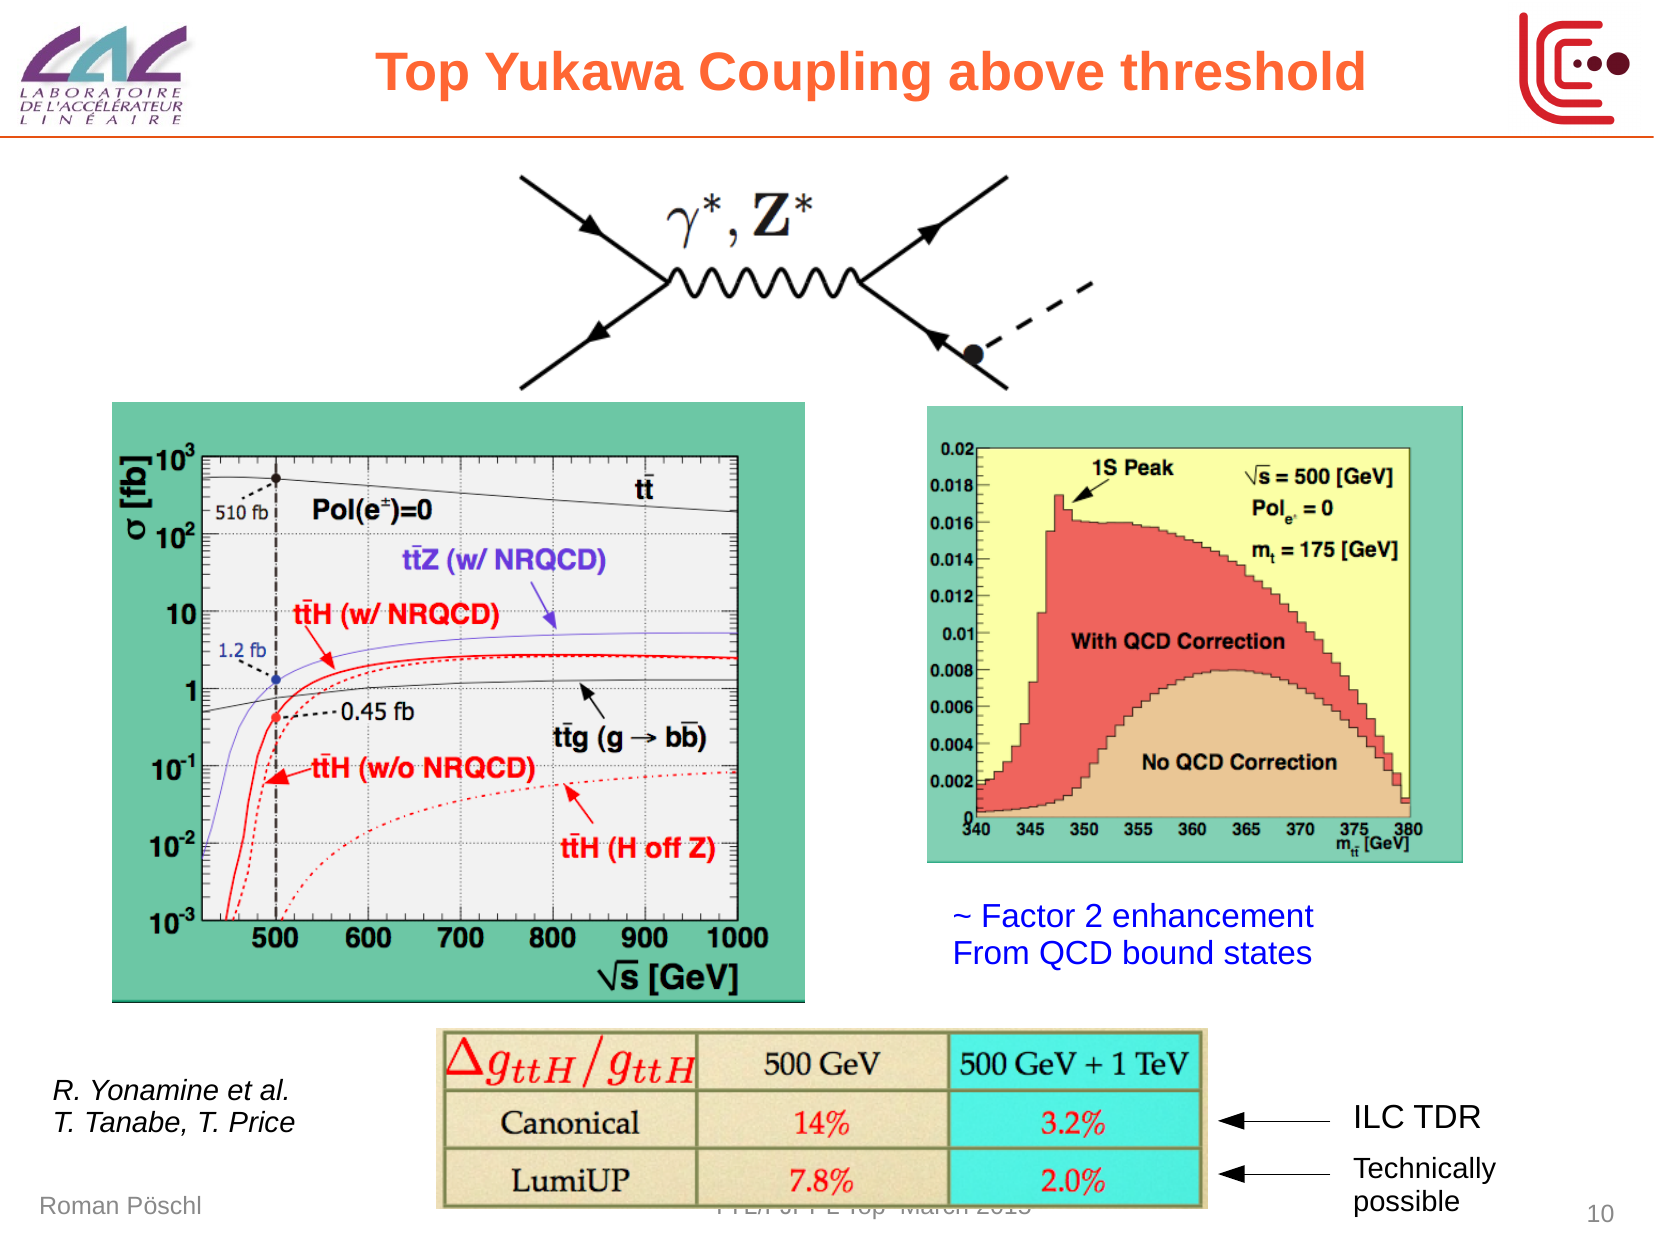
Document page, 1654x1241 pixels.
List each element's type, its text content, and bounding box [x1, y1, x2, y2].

picture [17, 22, 199, 127]
title Top Yukawa Coupling above threshold [128, 29, 1617, 113]
text_box ~ Factor 2 enhancement From QCD bound states [937, 889, 1384, 983]
picture [1508, 2, 1641, 135]
text_box ILC TDR [1338, 1091, 1500, 1144]
picture [112, 139, 1463, 1003]
text_box R. Yonamine et al. T. Tanabe, T. Price [37, 1066, 349, 1149]
picture [436, 1028, 1208, 1209]
text_box Technically possible [1338, 1144, 1533, 1228]
